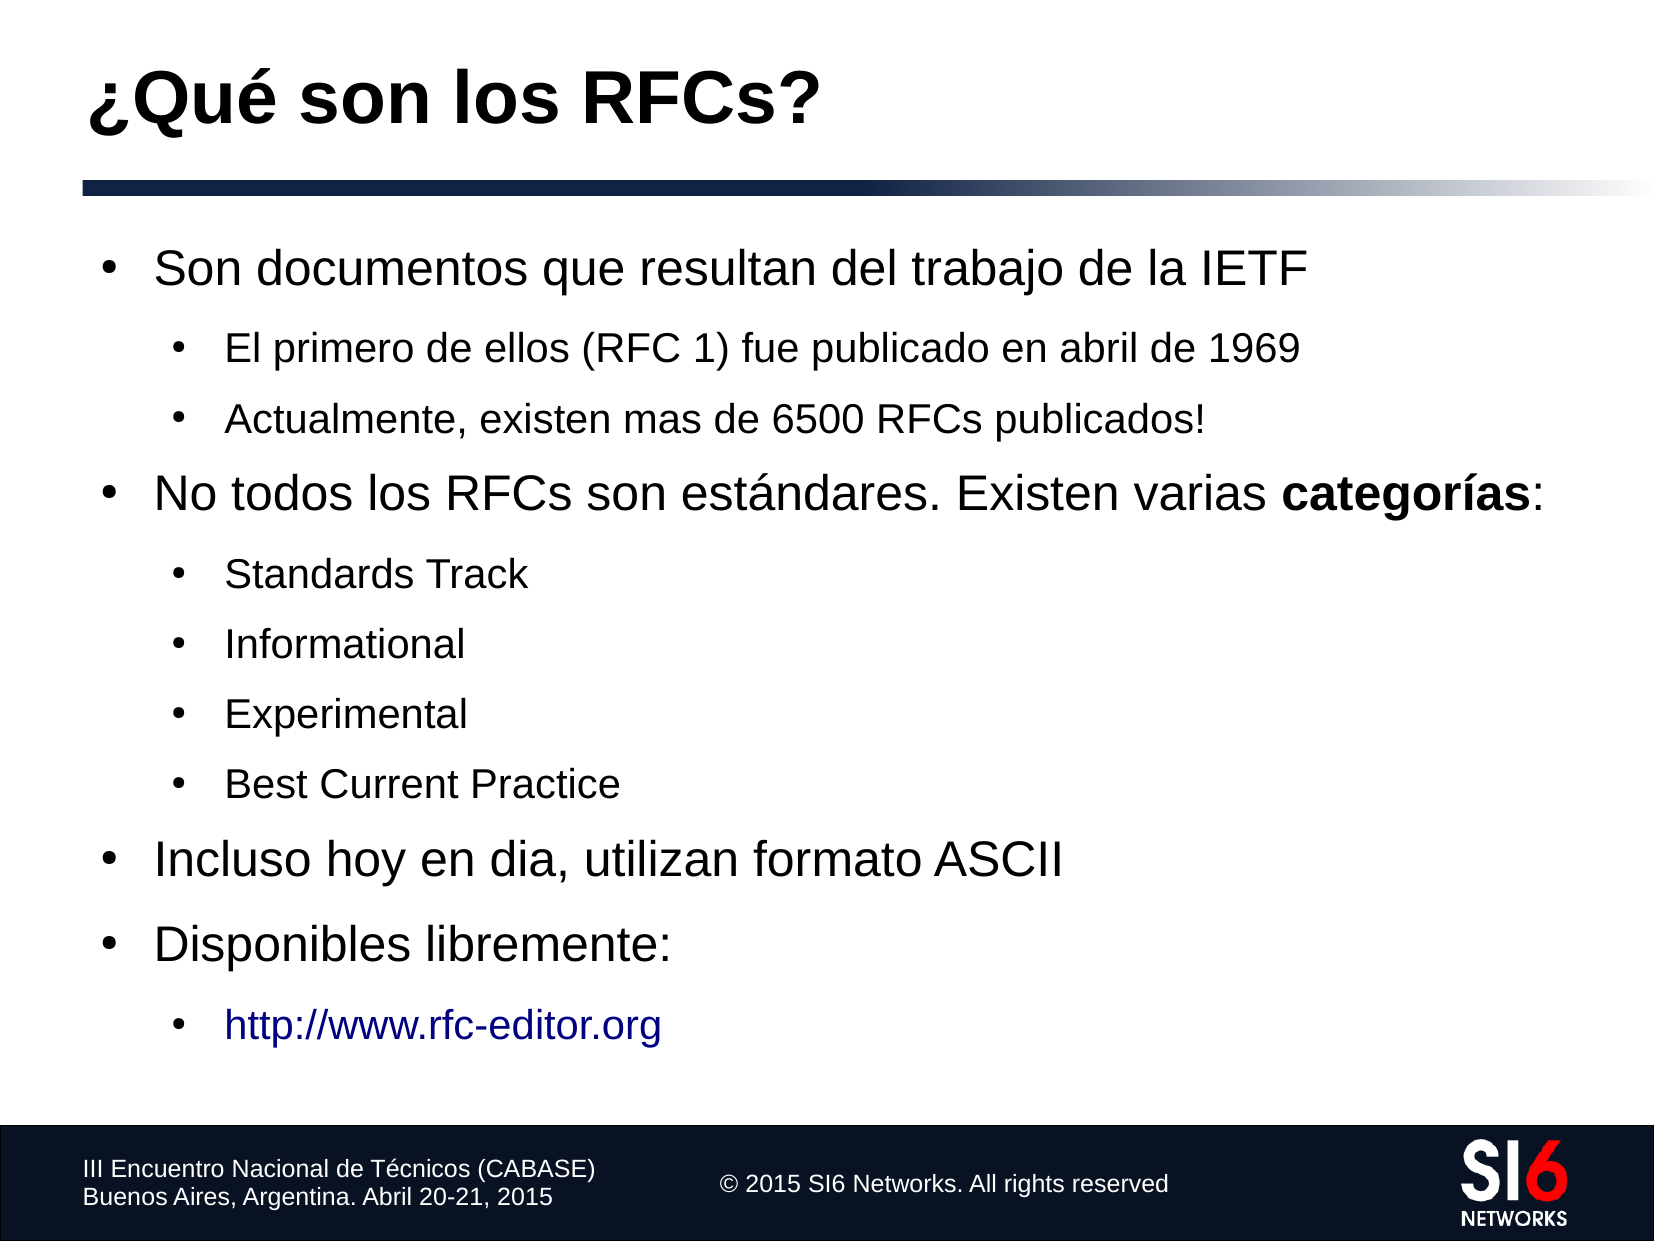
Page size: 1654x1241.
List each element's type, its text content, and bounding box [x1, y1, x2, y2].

list Son documentos que resultan del trabajo de la IETF El primero de ellos (RFC 1) fue publicado en abril de 1969 Actualmente, existen mas de 6500 RFCs publicados! No todos los RFCs son estándares. Existen varias categorías: Standards Track Informational Experimental Best Current Practice Incluso hoy en dia, utilizan formato ASCII Disponibles libremente: http://www.rfc-editor.org [82, 240, 1571, 1059]
picture [1461, 1139, 1567, 1226]
title ¿Qué son los RFCs? [86, 30, 1576, 166]
